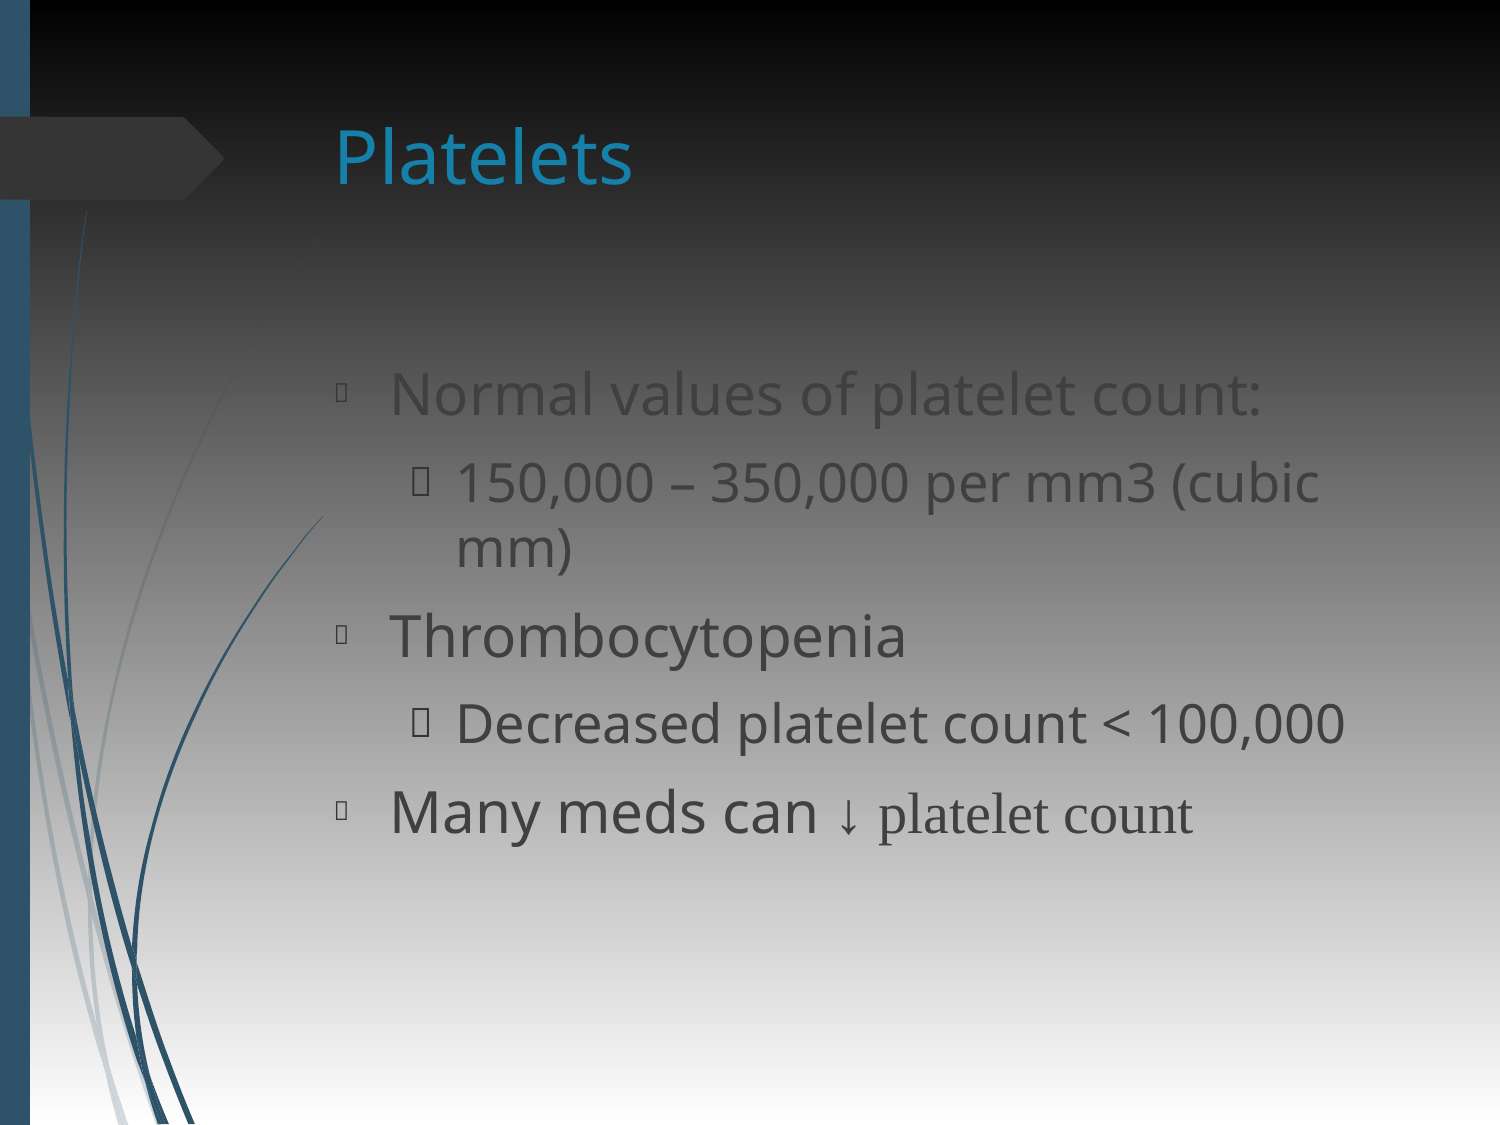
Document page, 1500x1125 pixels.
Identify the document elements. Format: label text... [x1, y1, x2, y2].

list Normal values of platelet count: 150,000 – 350,000 per mm3 (cubic mm) Thrombocytopenia Decreased platelet count < 100,000 Many meds can ↓ platelet count [318, 350, 1400, 970]
title Platelets [319, 102, 1400, 313]
